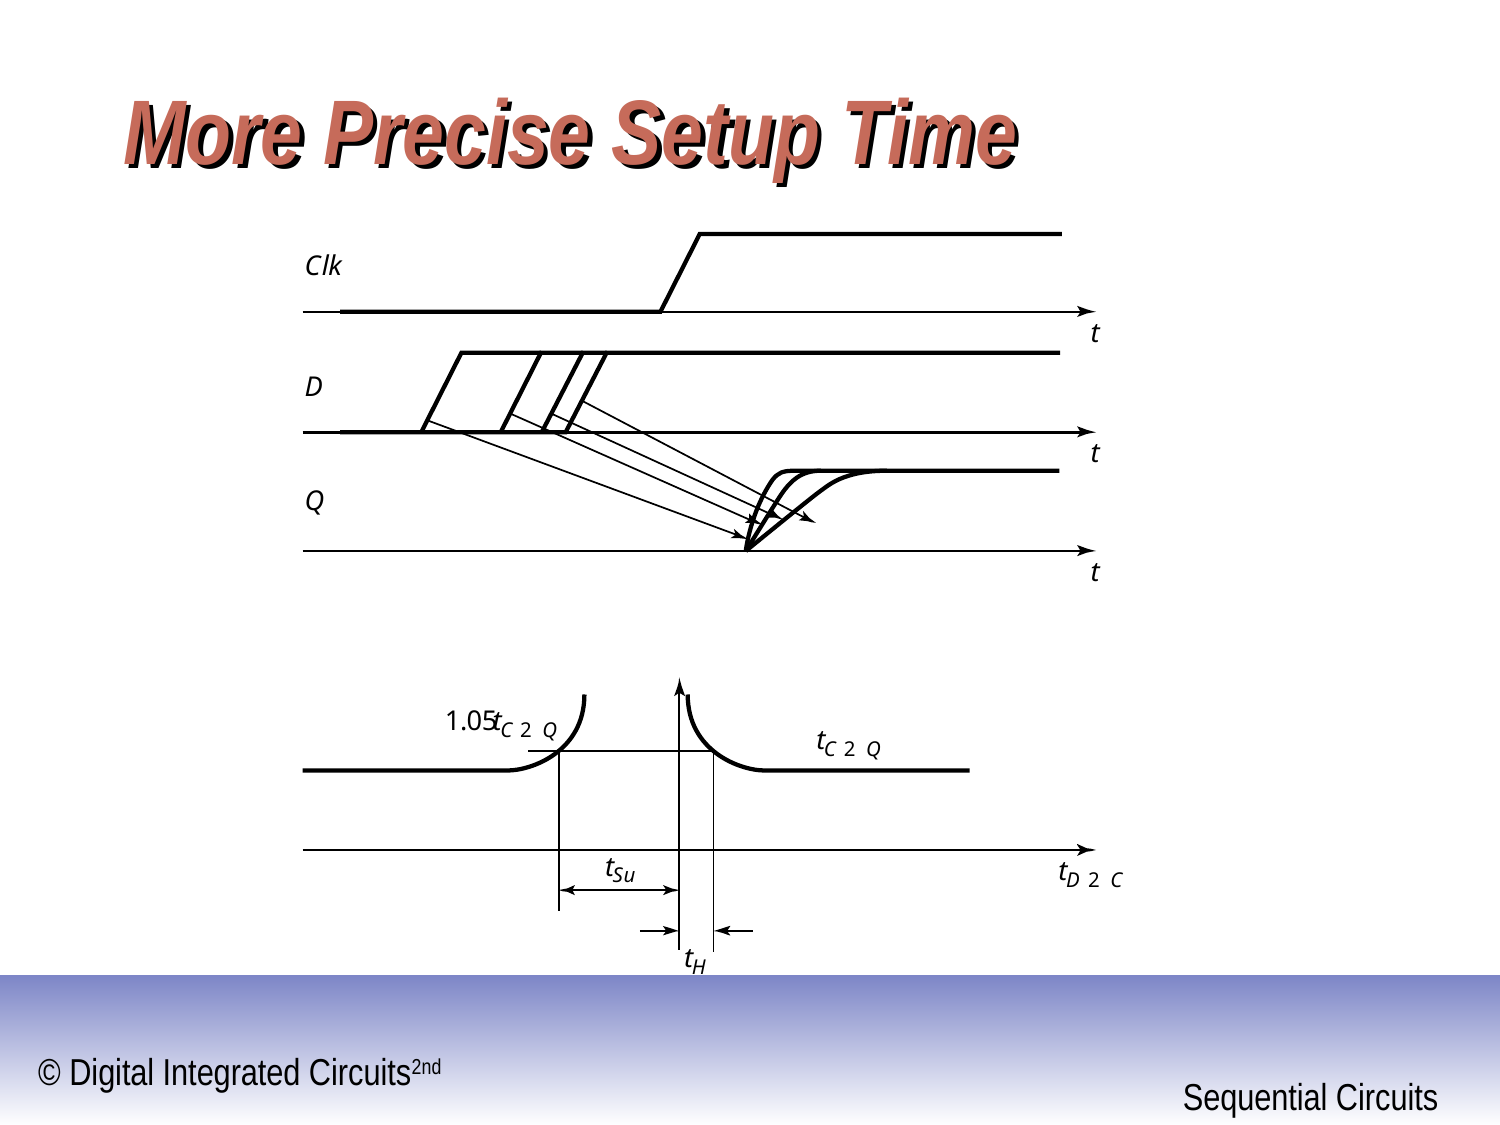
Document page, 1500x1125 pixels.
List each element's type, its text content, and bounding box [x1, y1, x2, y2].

title More Precise Setup Time [108, 65, 1384, 190]
picture [300, 230, 1126, 1026]
